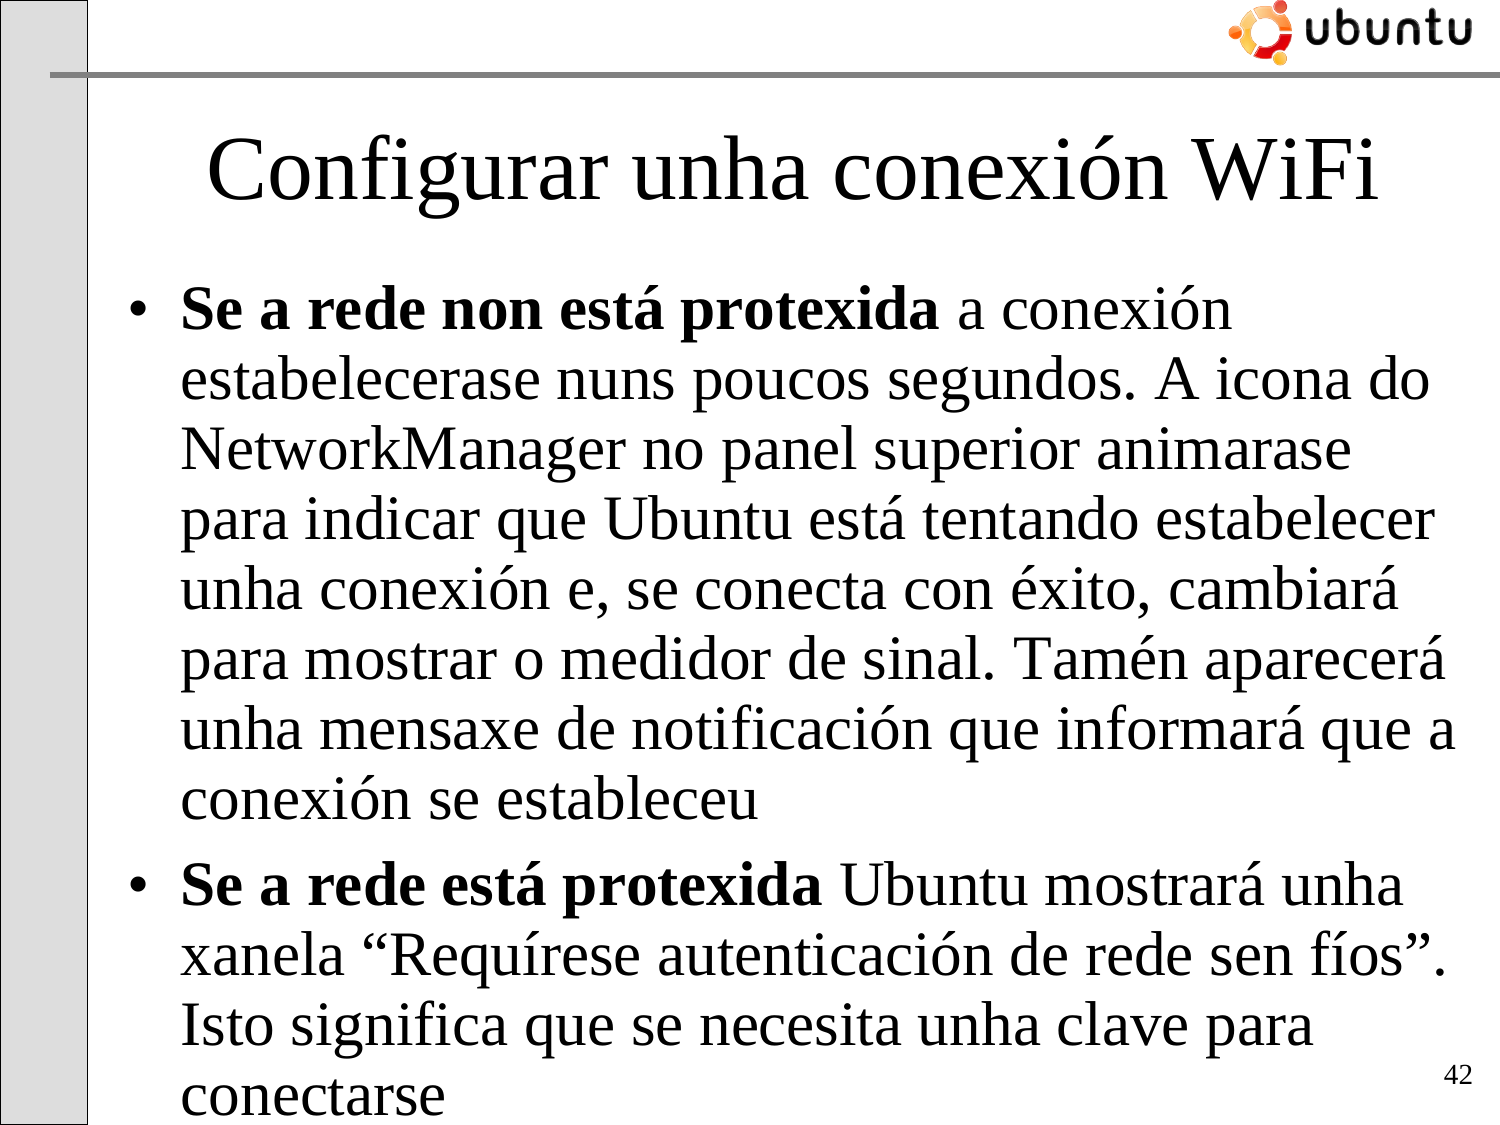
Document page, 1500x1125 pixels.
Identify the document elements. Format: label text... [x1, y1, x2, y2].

title Configurar unha conexión WiFi [112, 99, 1477, 237]
list Se a rede non está protexida a conexión estabelecerase nuns poucos segundos. A icona do NetworkManager no panel superior animarase para indicar que Ubuntu está tentando estabelecer unha conexión e, se conecta con éxito, cambiará para mostrar o medidor de sinal. Tamén aparecerá unha mensaxe de notificación que informará que a conexión se estableceu Se a rede está protexida Ubuntu mostrará unha xanela “Requírese autenticación de rede sen fíos”. Isto significa que se necesita unha clave para conectarse [112, 265, 1477, 1125]
picture [1221, 0, 1483, 71]
